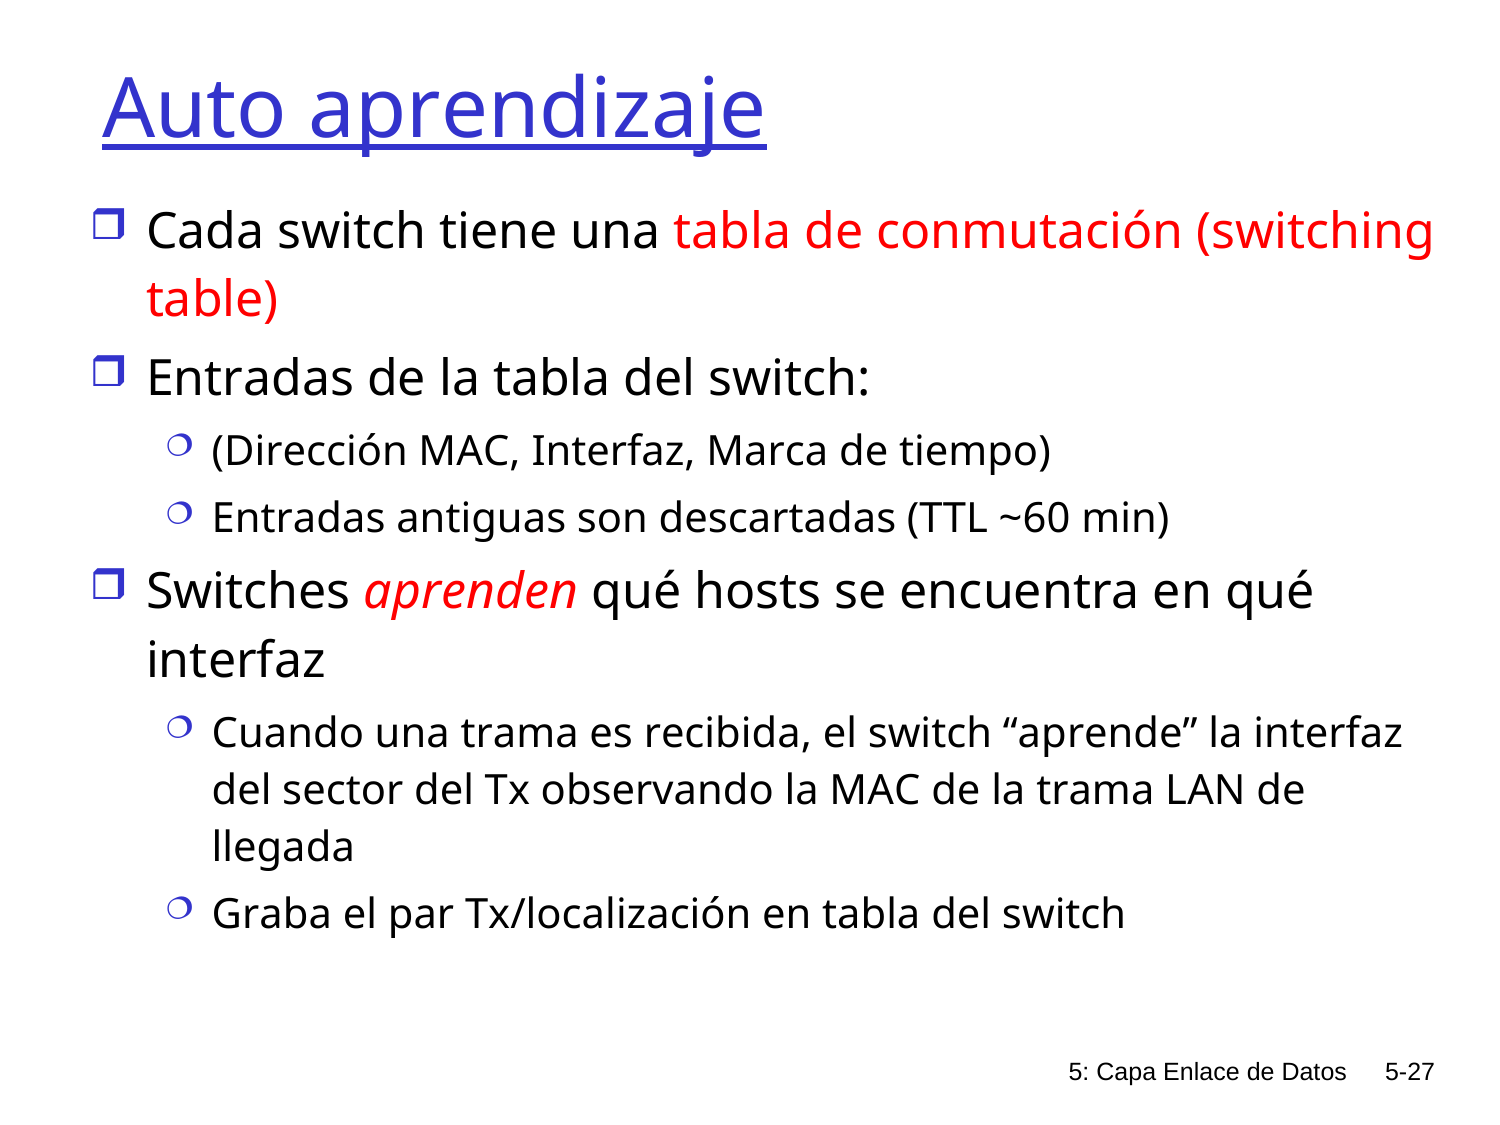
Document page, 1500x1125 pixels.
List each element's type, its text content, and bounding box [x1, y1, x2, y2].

list Cada switch tiene una tabla de conmutación (switching table) Entradas de la tabla del switch: (Dirección MAC, Interfaz, Marca de tiempo) Entradas antiguas son descartadas (TTL ~60 min) Switches aprenden qué hosts se encuentra en qué interfaz Cuando una trama es recibida, el switch “aprende” la interfaz del sector del Tx observando la MAC de la trama LAN de llegada Graba el par Tx/localización en tabla del switch [75, 187, 1463, 1013]
title Auto aprendizaje [87, 23, 1363, 187]
